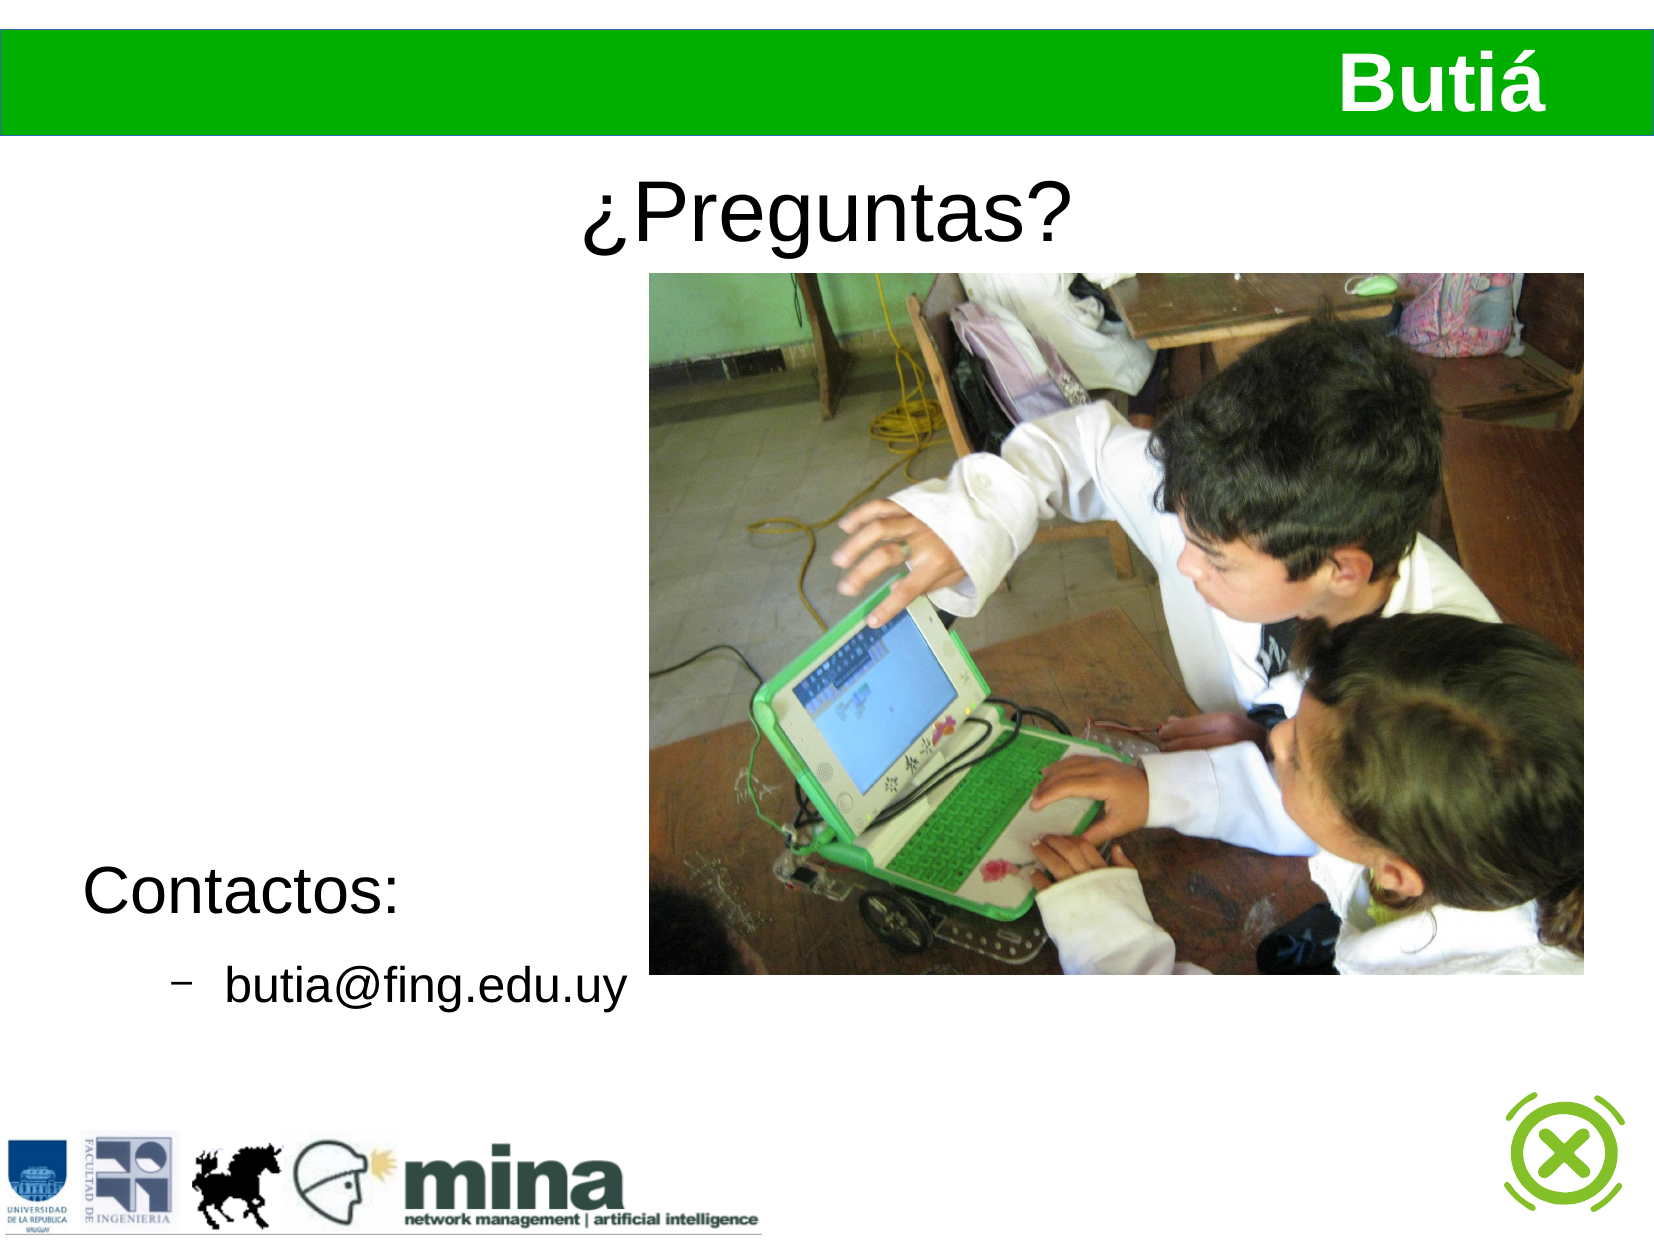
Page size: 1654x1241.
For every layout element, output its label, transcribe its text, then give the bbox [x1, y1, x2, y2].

picture [1504, 1092, 1625, 1212]
list Contactos: butia@fing.edu.uy [82, 331, 1571, 1151]
title ¿Preguntas? [82, 108, 1571, 316]
picture [649, 273, 1584, 975]
picture [5, 1130, 762, 1235]
